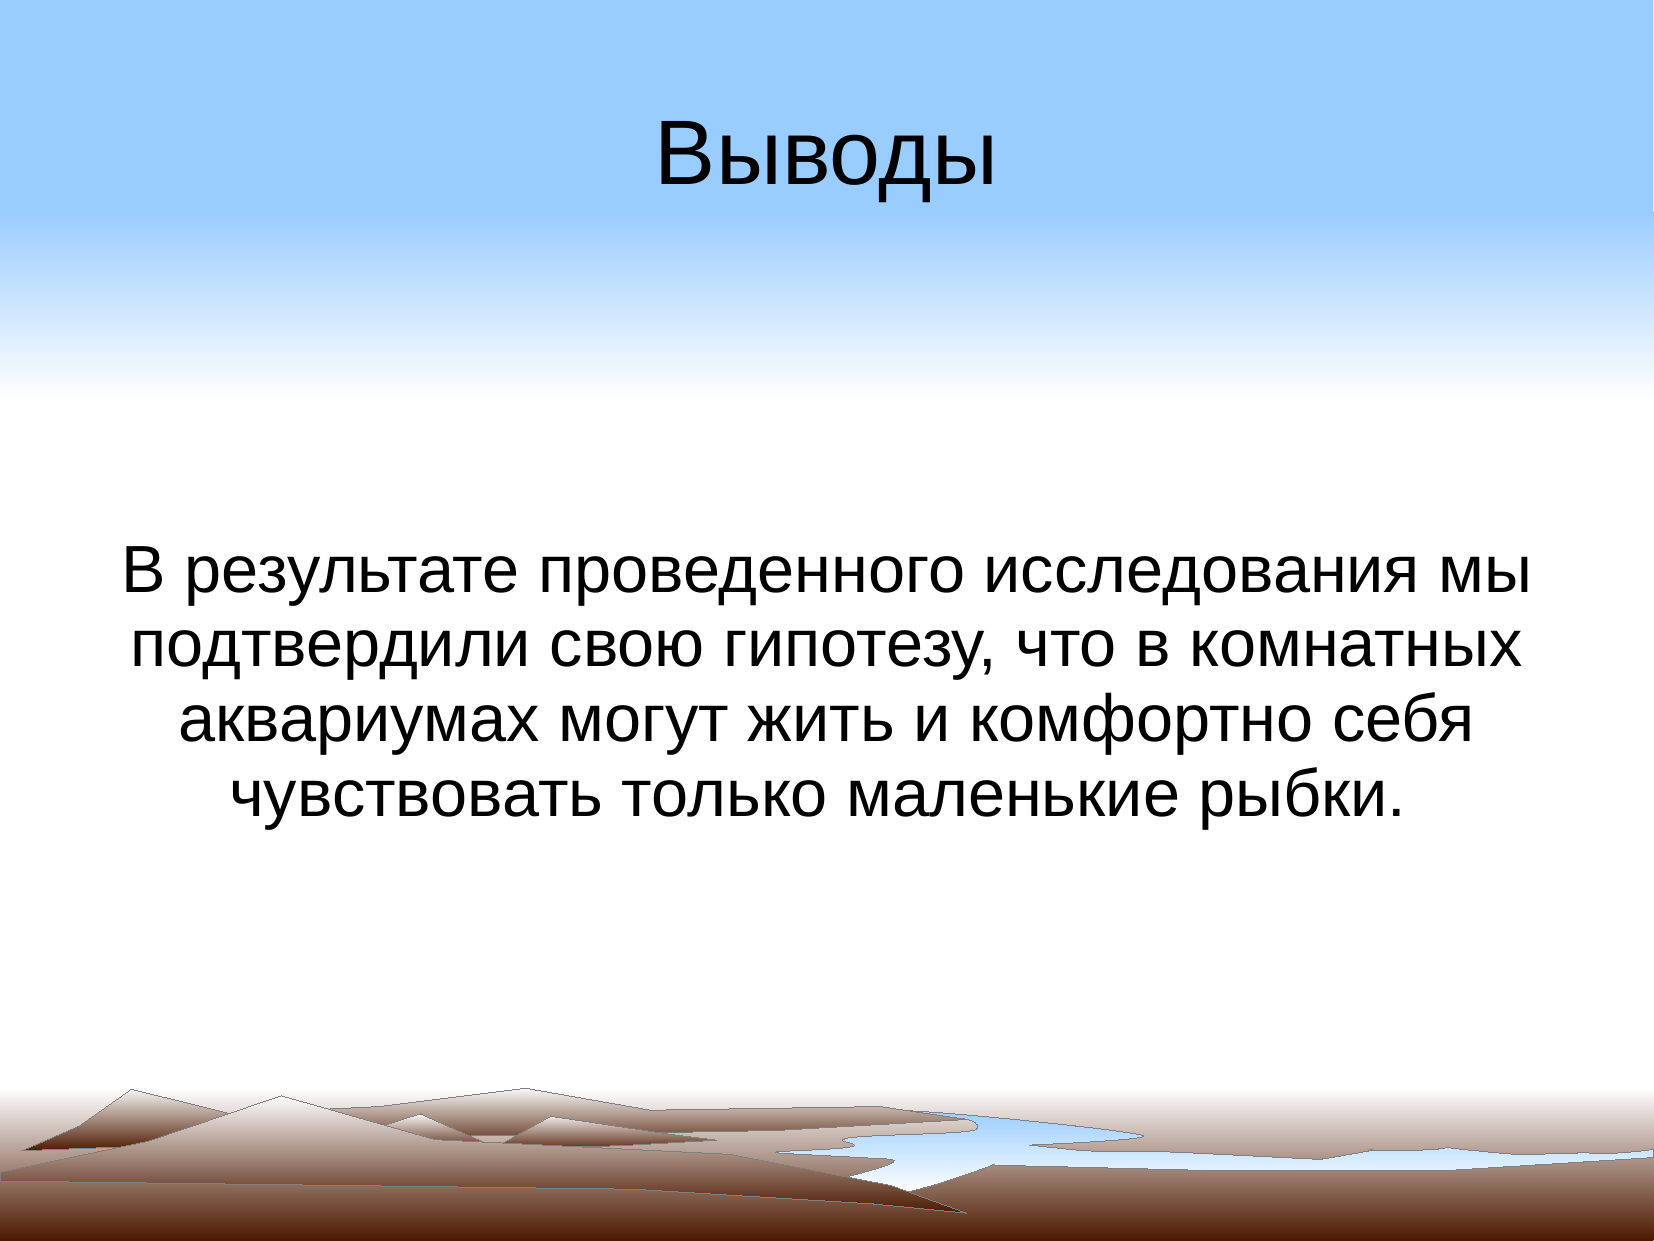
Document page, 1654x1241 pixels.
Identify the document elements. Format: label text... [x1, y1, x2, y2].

subtitle В результате проведенного исследования мы подтвердили свою гипотезу, что в комнатных аквариумах могут жить и комфортно себя чувствовать только маленькие рыбки. [121, 261, 1534, 1101]
title Выводы [82, 56, 1571, 250]
